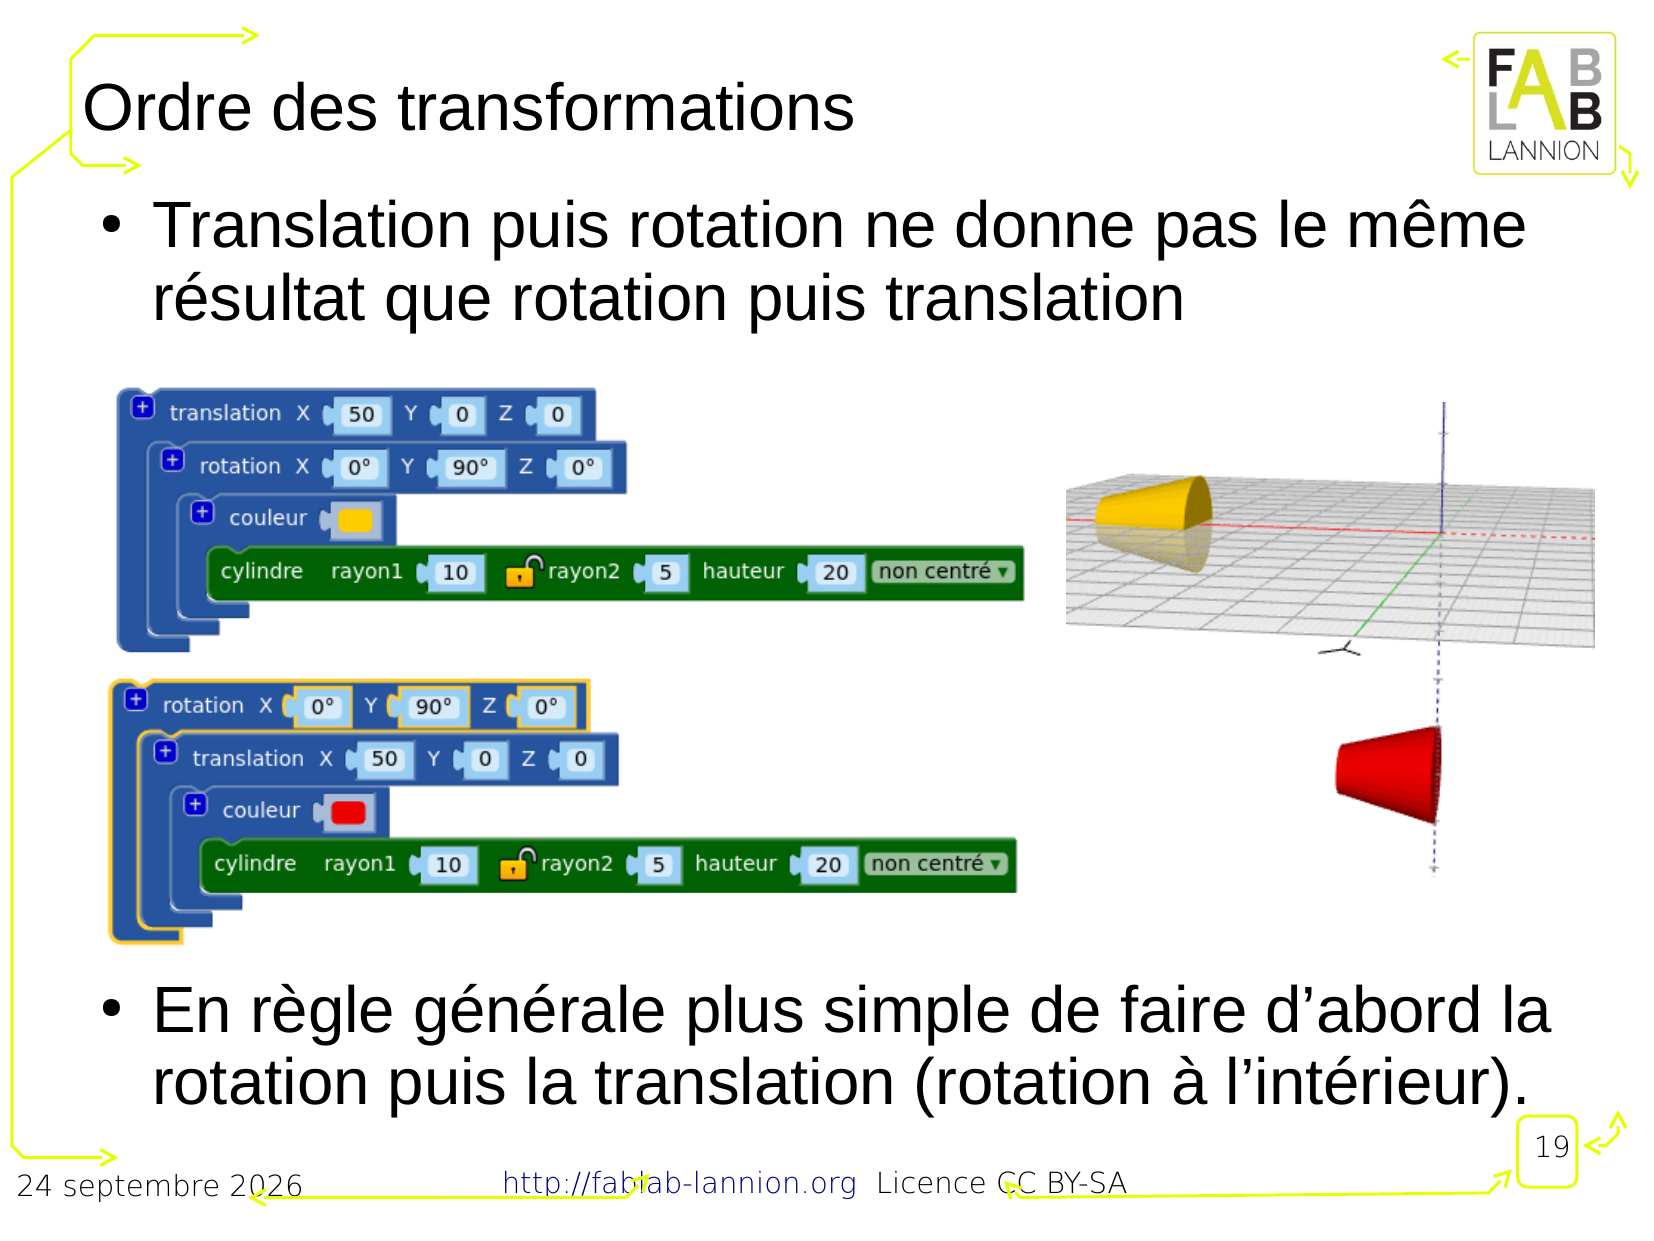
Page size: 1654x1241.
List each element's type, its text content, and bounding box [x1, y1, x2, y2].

picture [1470, 29, 1619, 178]
picture [1066, 402, 1595, 886]
list Translation puis rotation ne donne pas le même résultat que rotation puis translation En règle générale plus simple de faire d’abord la rotation puis la translation (rotation à l’intérieur). [82, 188, 1571, 1134]
title Ordre des transformations [82, 49, 1441, 166]
